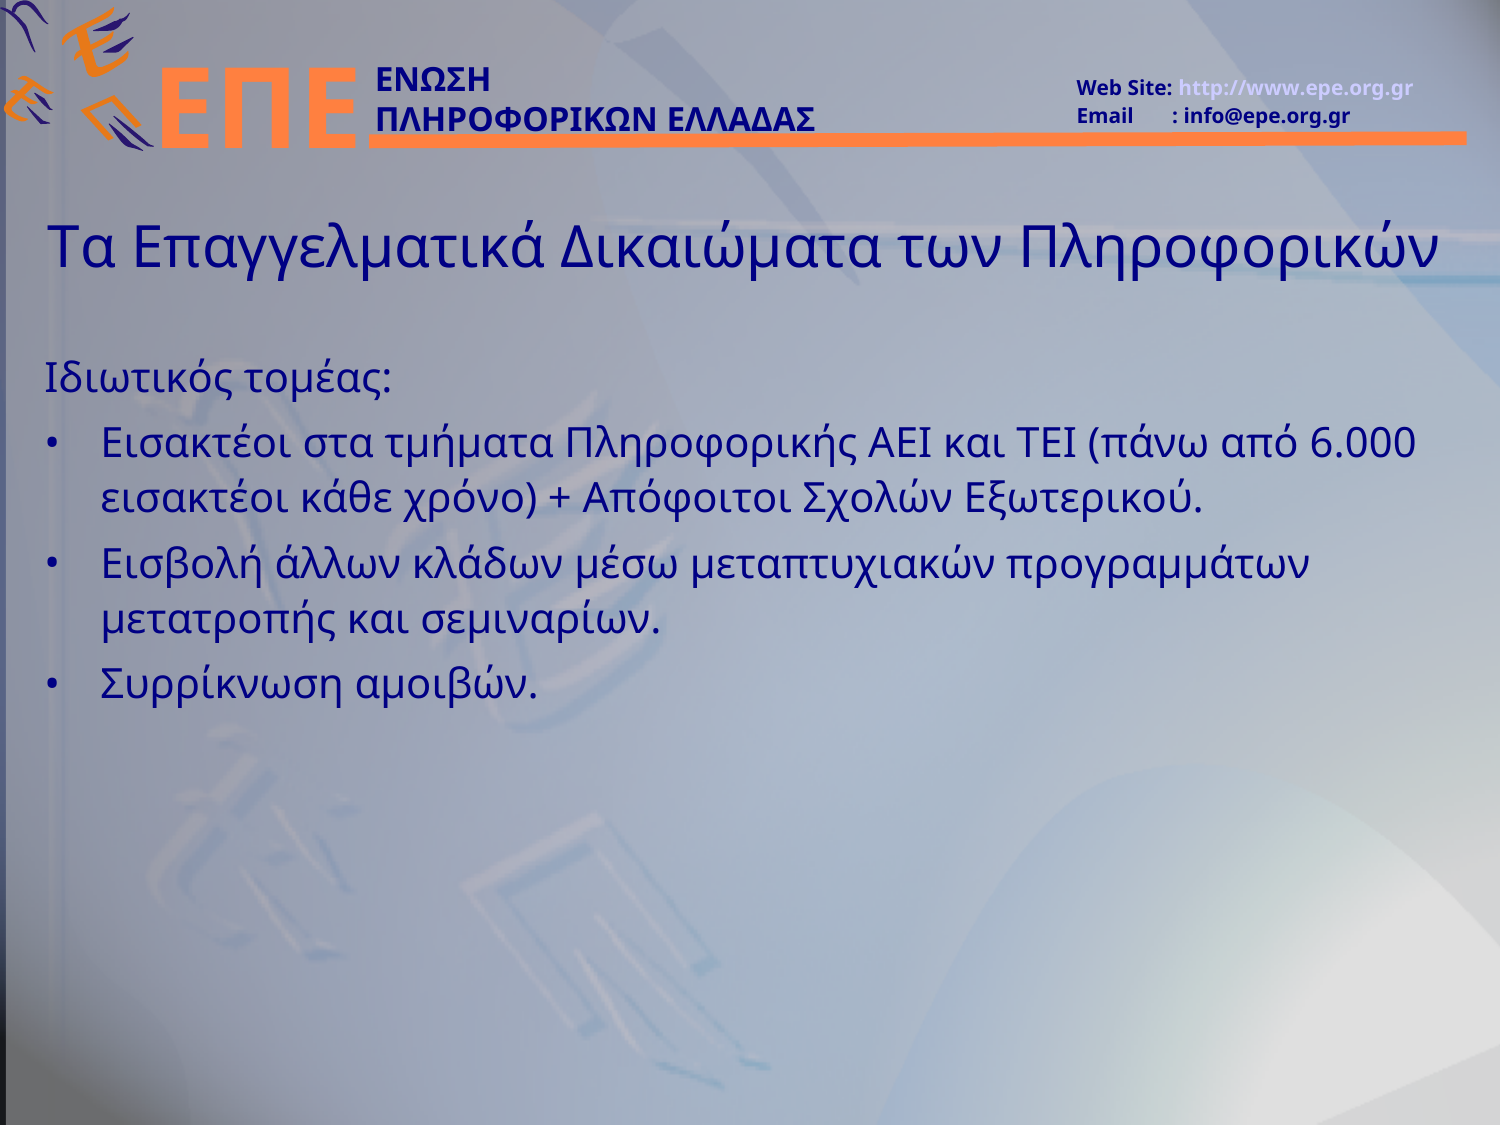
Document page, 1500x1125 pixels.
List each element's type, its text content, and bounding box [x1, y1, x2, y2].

list Ιδιωτικός τομέας: Εισακτέοι στα τμήματα Πληροφορικής ΑΕΙ και ΤΕΙ (πάνω από 6.000 εισακτέοι κάθε χρόνο) + Απόφοιτοι Σχολών Εξωτερικού. Εισβολή άλλων κλάδων μέσω μεταπτυχιακών προγραμμάτων μετατροπής και σεμιναρίων. Συρρίκνωση αμοιβών. [29, 338, 1500, 1014]
title Τα Επαγγελματικά Δικαιώματα των Πληροφορικών [29, 149, 1459, 338]
